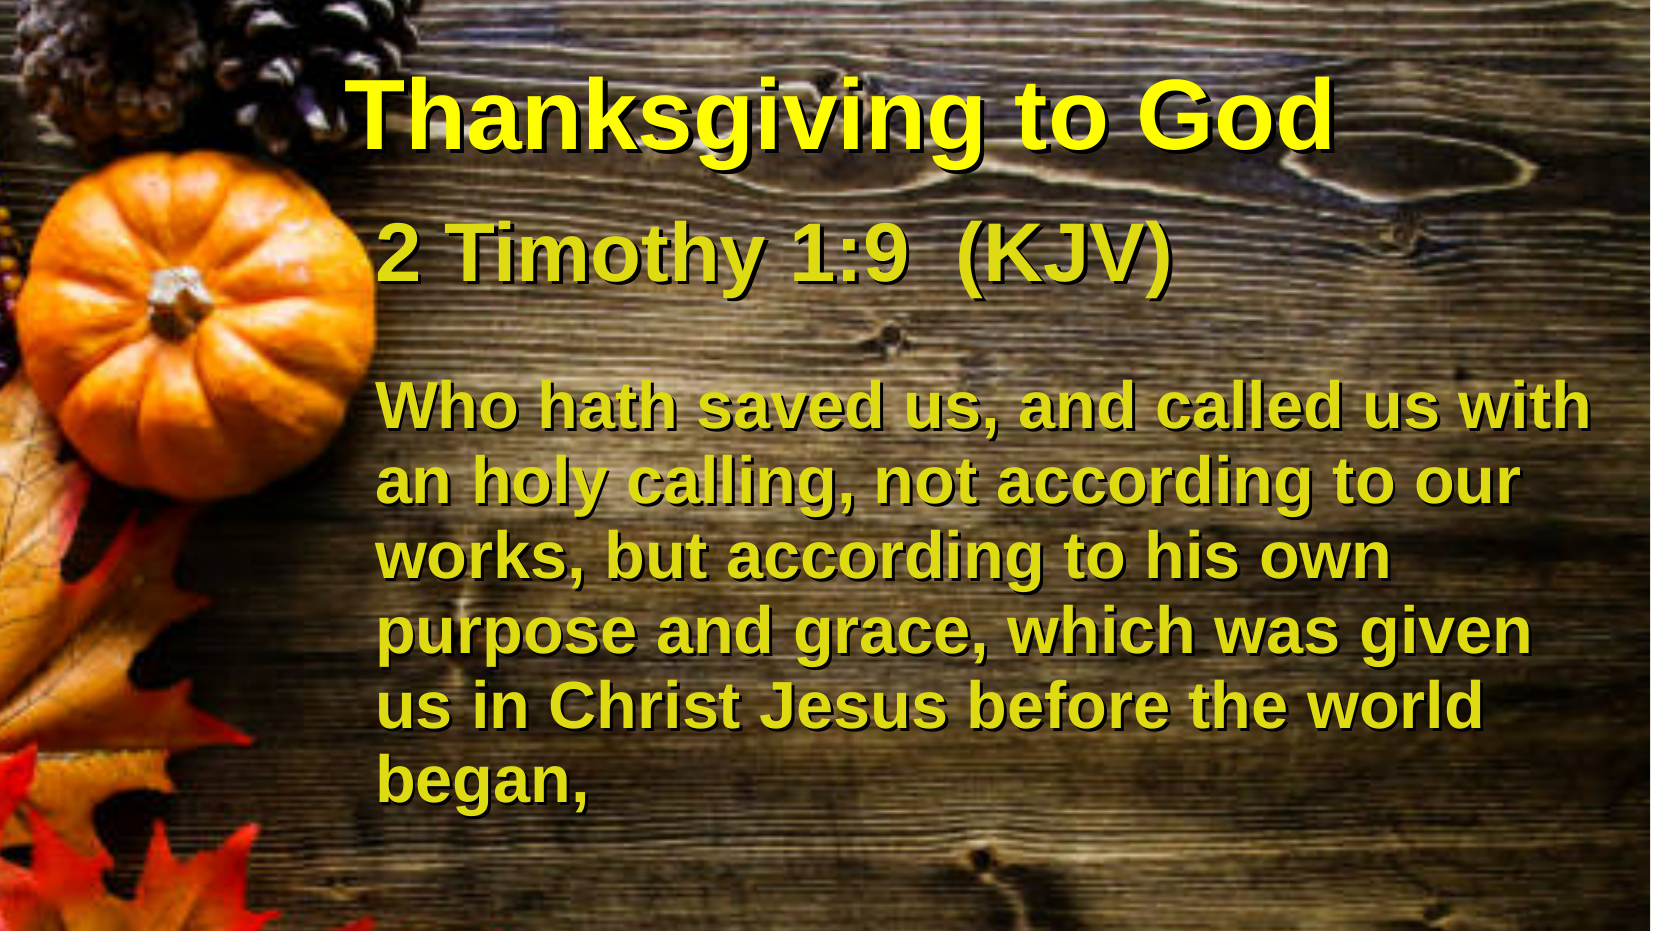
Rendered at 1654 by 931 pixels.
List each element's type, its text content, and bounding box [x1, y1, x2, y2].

picture [0, 0, 1651, 931]
subtitle 2 Timothy 1:9 (KJV) Who hath saved us, and called us with an holy calling, not according to our works, but according to his own purpose and grace, which was given us in Christ Jesus before the world began, [375, 136, 1621, 931]
title Thanksgiving to God [82, 37, 1571, 193]
